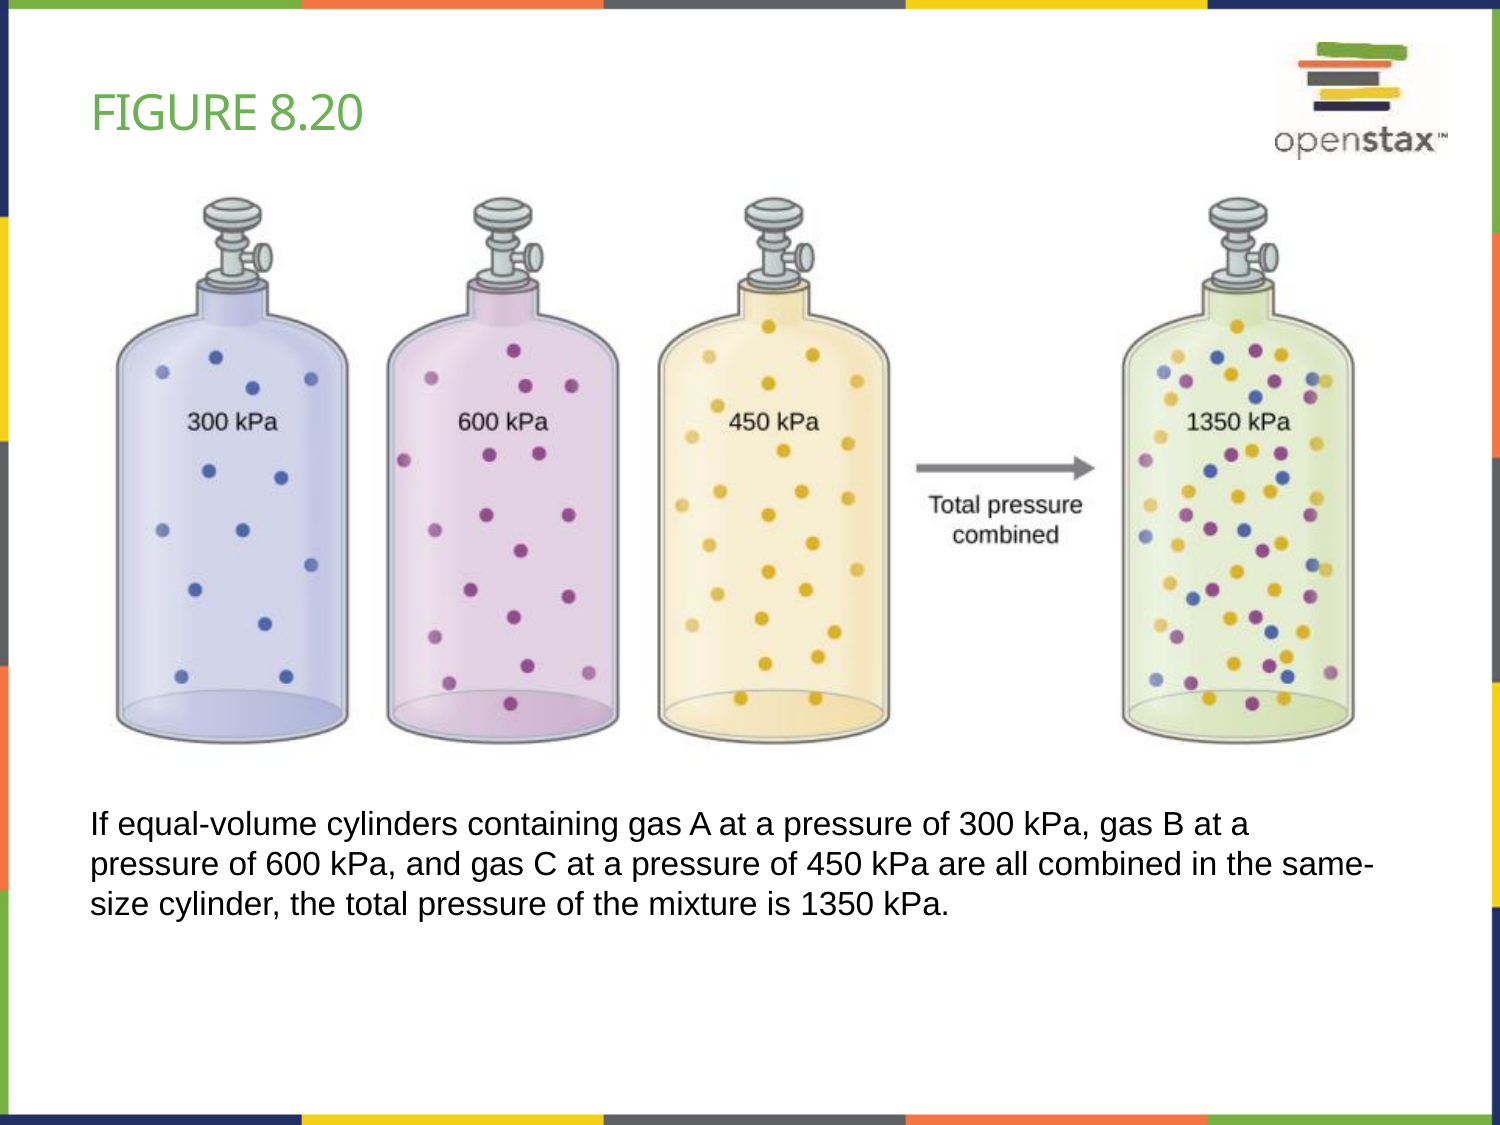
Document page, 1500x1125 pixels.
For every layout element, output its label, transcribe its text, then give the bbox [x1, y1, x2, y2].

title Figure 8.20 [75, 39, 1398, 148]
list If equal-volume cylinders containing gas A at a pressure of 300 kPa, gas B at a pressure of 600 kPa, and gas C at a pressure of 450 kPa are all combined in the same-size cylinder, the total pressure of the mixture is 1350 kPa. [75, 794, 1398, 986]
picture [0, 0, 1500, 1125]
